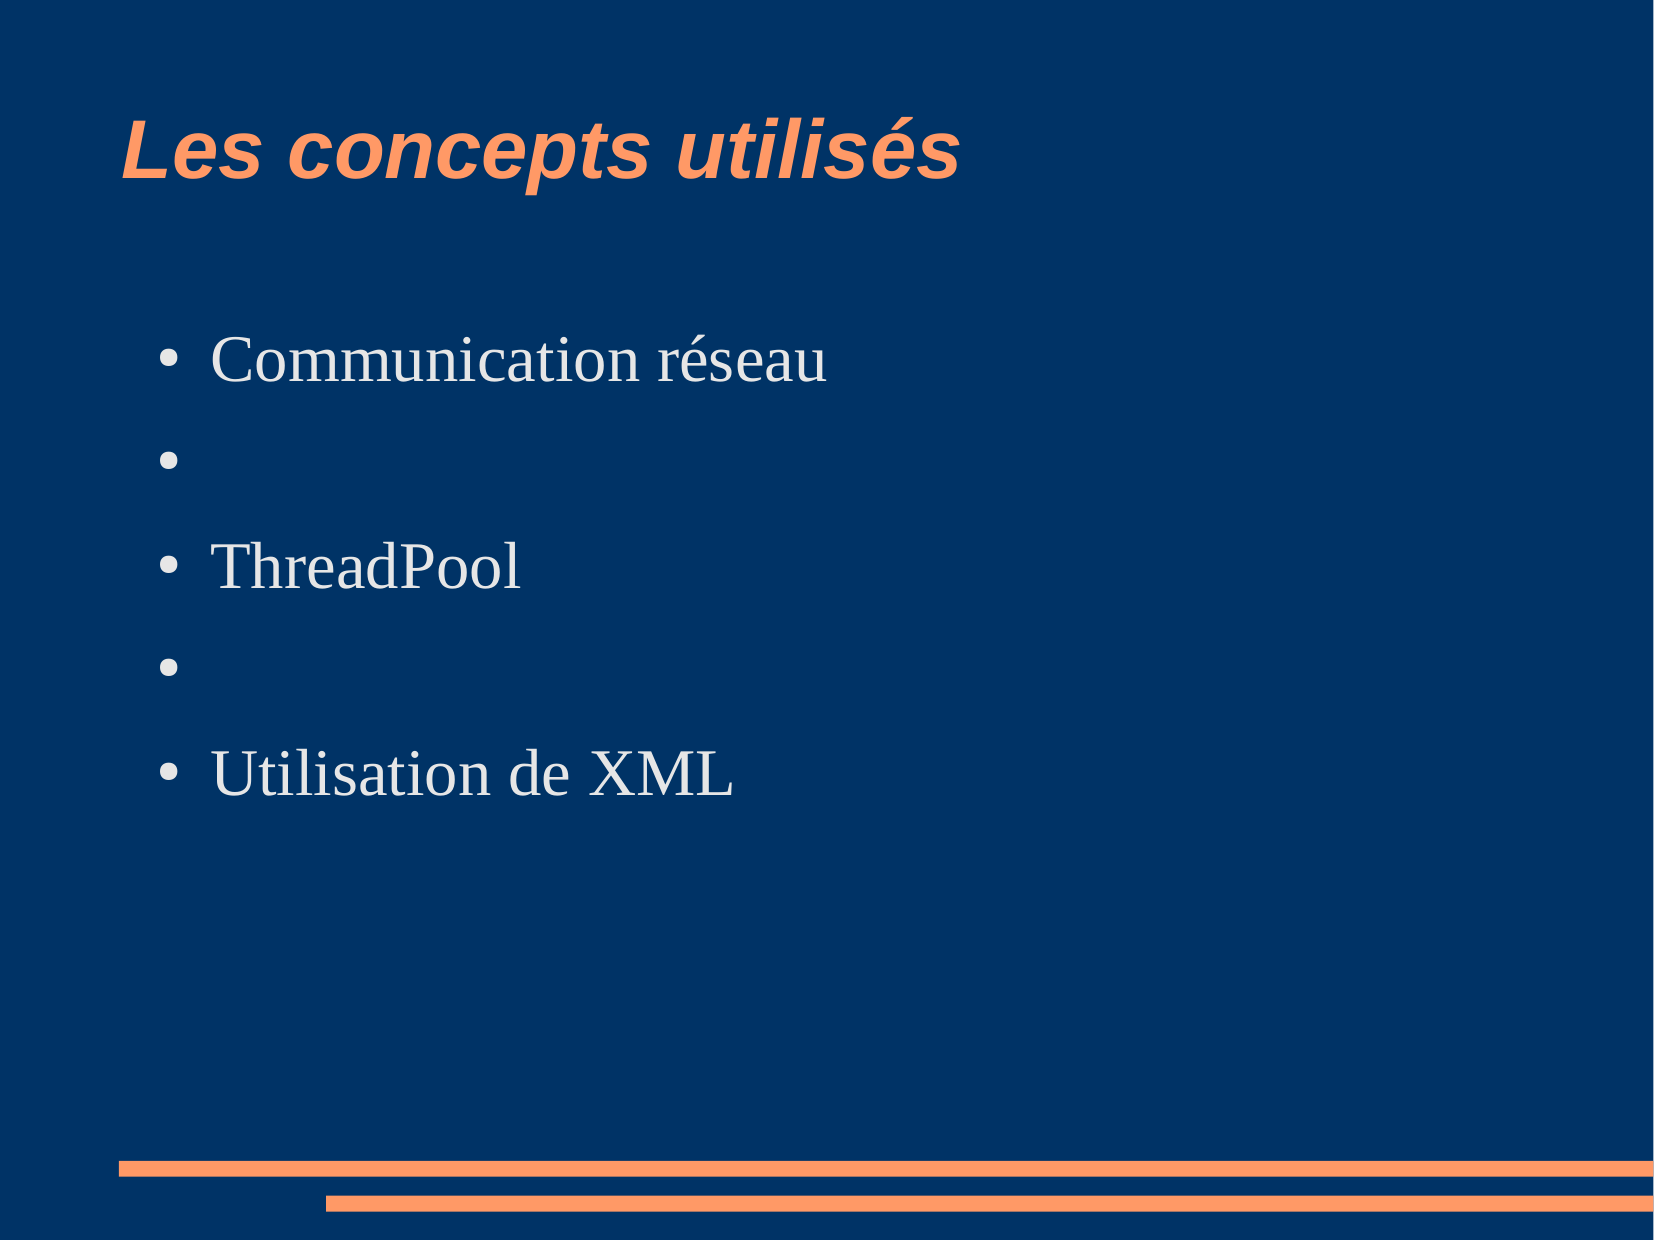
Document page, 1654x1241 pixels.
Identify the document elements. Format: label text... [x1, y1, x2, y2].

list Communication réseau ThreadPool Utilisation de XML [121, 322, 1561, 1132]
title Les concepts utilisés [121, 46, 1534, 254]
